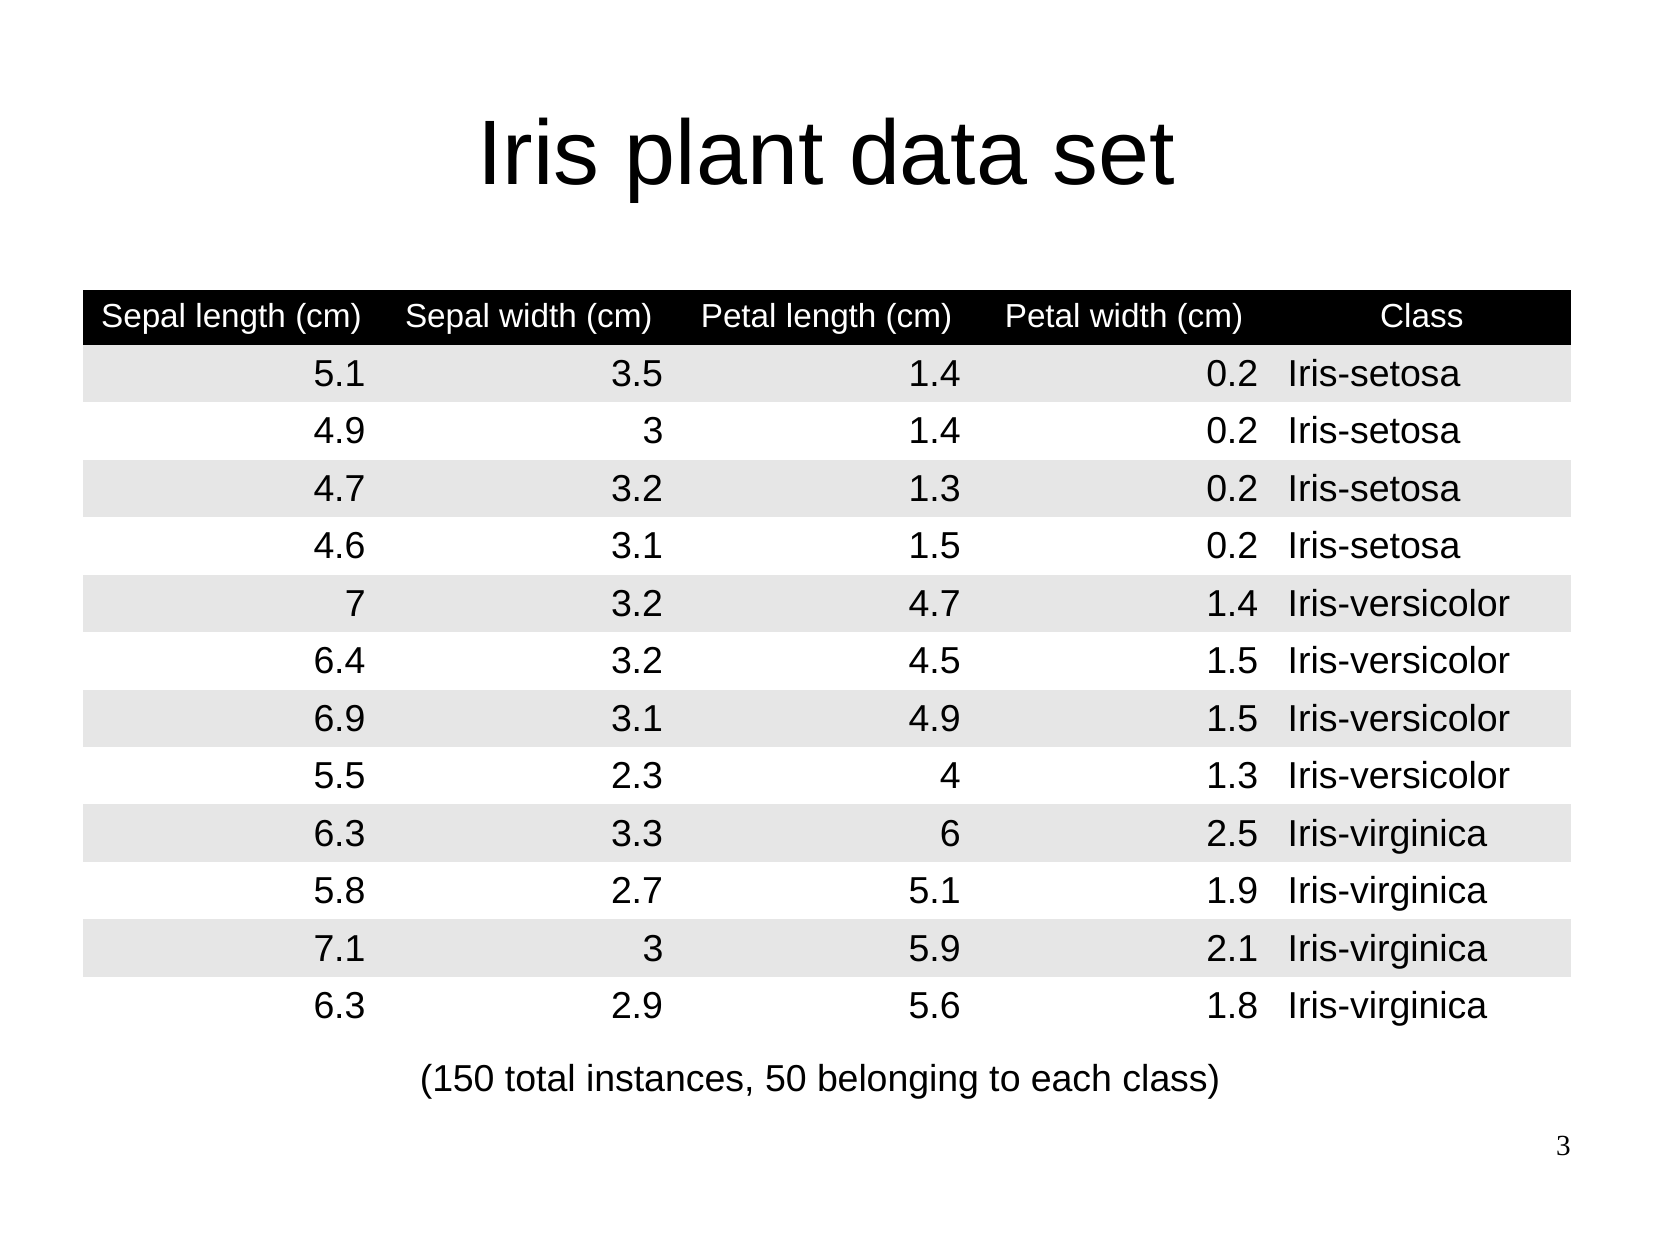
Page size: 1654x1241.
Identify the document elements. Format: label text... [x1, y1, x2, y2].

table_cell 4.6 [83, 517, 380, 575]
table_cell Iris-virginica [1273, 919, 1571, 977]
table_cell 4.5 [678, 632, 975, 690]
table_cell 6.3 [83, 804, 380, 862]
title Iris plant data set [82, 49, 1571, 257]
table_cell 1.3 [678, 460, 975, 517]
table_cell 3.1 [380, 517, 678, 575]
table_cell 1.9 [975, 862, 1273, 919]
table_cell 1.3 [975, 747, 1273, 804]
table_cell Iris-versicolor [1273, 747, 1571, 804]
table_header Sepal width (cm) [380, 290, 678, 345]
table_cell 1.5 [975, 690, 1273, 747]
table_cell 1.8 [975, 977, 1273, 1034]
table_cell 5.6 [678, 977, 975, 1034]
table_cell 2.5 [975, 804, 1273, 862]
table_cell 5.5 [83, 747, 380, 804]
table_cell 0.2 [975, 460, 1273, 517]
table_header Petal width (cm) [975, 290, 1273, 345]
table_cell 4 [678, 747, 975, 804]
table_cell 2.1 [975, 919, 1273, 977]
table_cell 6.9 [83, 690, 380, 747]
table_cell Iris-versicolor [1273, 690, 1571, 747]
table_cell Iris-setosa [1273, 460, 1571, 517]
table_cell Iris-versicolor [1273, 632, 1571, 690]
table_cell 3 [380, 402, 678, 460]
table_cell 4.7 [83, 460, 380, 517]
table_cell 3.5 [380, 345, 678, 402]
table_cell 6.3 [83, 977, 380, 1034]
table_cell 1.5 [975, 632, 1273, 690]
table_cell 3.2 [380, 632, 678, 690]
table_cell 3.1 [380, 690, 678, 747]
table_cell 0.2 [975, 517, 1273, 575]
table_cell 2.9 [380, 977, 678, 1034]
table_cell Iris-versicolor [1273, 575, 1571, 632]
table_cell 4.9 [83, 402, 380, 460]
table_cell Iris-setosa [1273, 345, 1571, 402]
table_cell 3.2 [380, 460, 678, 517]
table_header Class [1273, 290, 1571, 345]
table_cell 1.4 [678, 402, 975, 460]
table_cell 2.3 [380, 747, 678, 804]
table_cell Iris-virginica [1273, 804, 1571, 862]
table_cell 6.4 [83, 632, 380, 690]
table_header Petal length (cm) [678, 290, 975, 345]
table_cell Iris-virginica [1273, 977, 1571, 1034]
table_cell 5.1 [678, 862, 975, 919]
table_cell 1.5 [678, 517, 975, 575]
table_cell 7 [83, 575, 380, 632]
table_cell 7.1 [83, 919, 380, 977]
table_cell 5.9 [678, 919, 975, 977]
table_cell 1.4 [975, 575, 1273, 632]
table_cell 0.2 [975, 345, 1273, 402]
table_cell 5.1 [83, 345, 380, 402]
table_cell 5.8 [83, 862, 380, 919]
table_cell Iris-setosa [1273, 402, 1571, 460]
table_cell 0.2 [975, 402, 1273, 460]
table_cell 6 [678, 804, 975, 862]
table_cell 3.2 [380, 575, 678, 632]
table_cell 3.3 [380, 804, 678, 862]
table_header Sepal length (cm) [83, 290, 380, 345]
table_cell Iris-setosa [1273, 517, 1571, 575]
table_cell 3 [380, 919, 678, 977]
table_cell 4.9 [678, 690, 975, 747]
table_cell 4.7 [678, 575, 975, 632]
table_cell Iris-virginica [1273, 862, 1571, 919]
table_cell 2.7 [380, 862, 678, 919]
table_cell 1.4 [678, 345, 975, 402]
text_box (150 total instances, 50 belonging to each class) [405, 1050, 1236, 1107]
